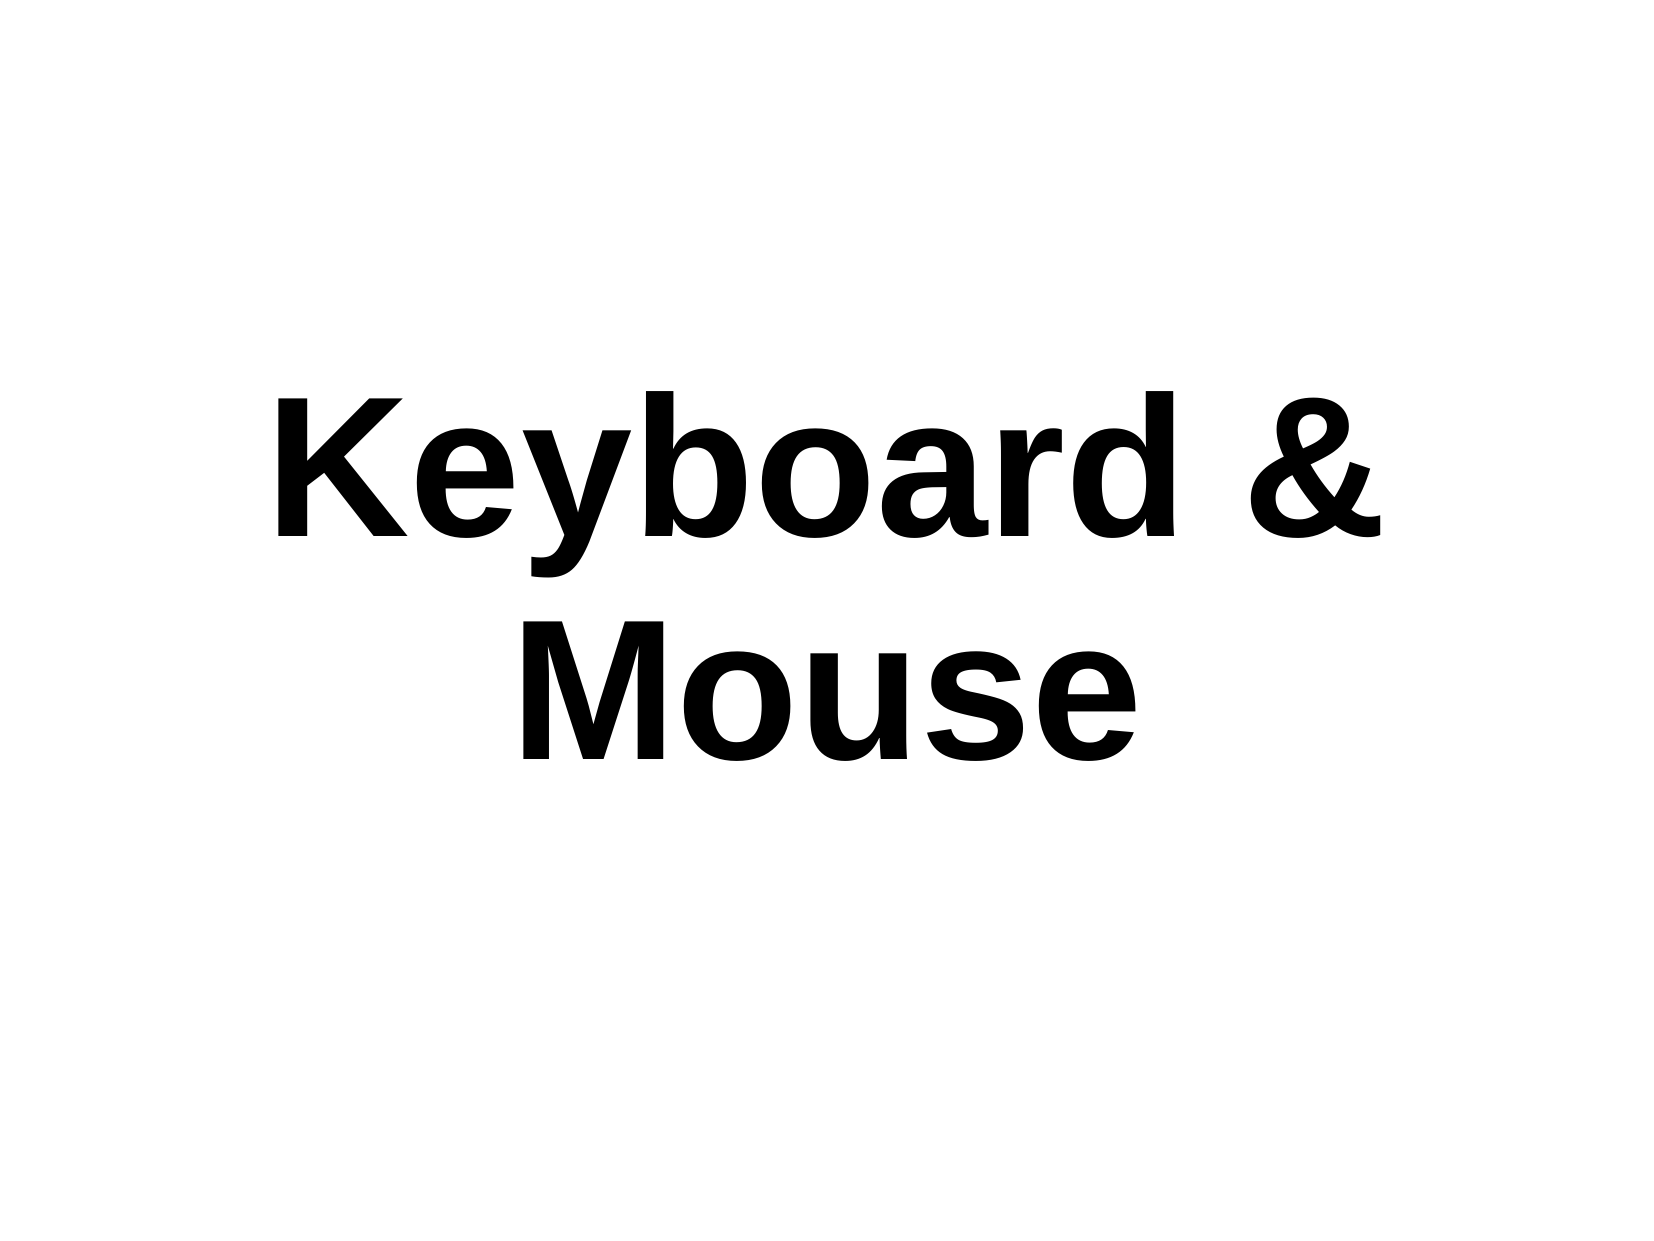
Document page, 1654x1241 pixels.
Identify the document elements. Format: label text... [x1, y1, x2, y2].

subtitle Keyboard & Mouse [82, 56, 1571, 1102]
